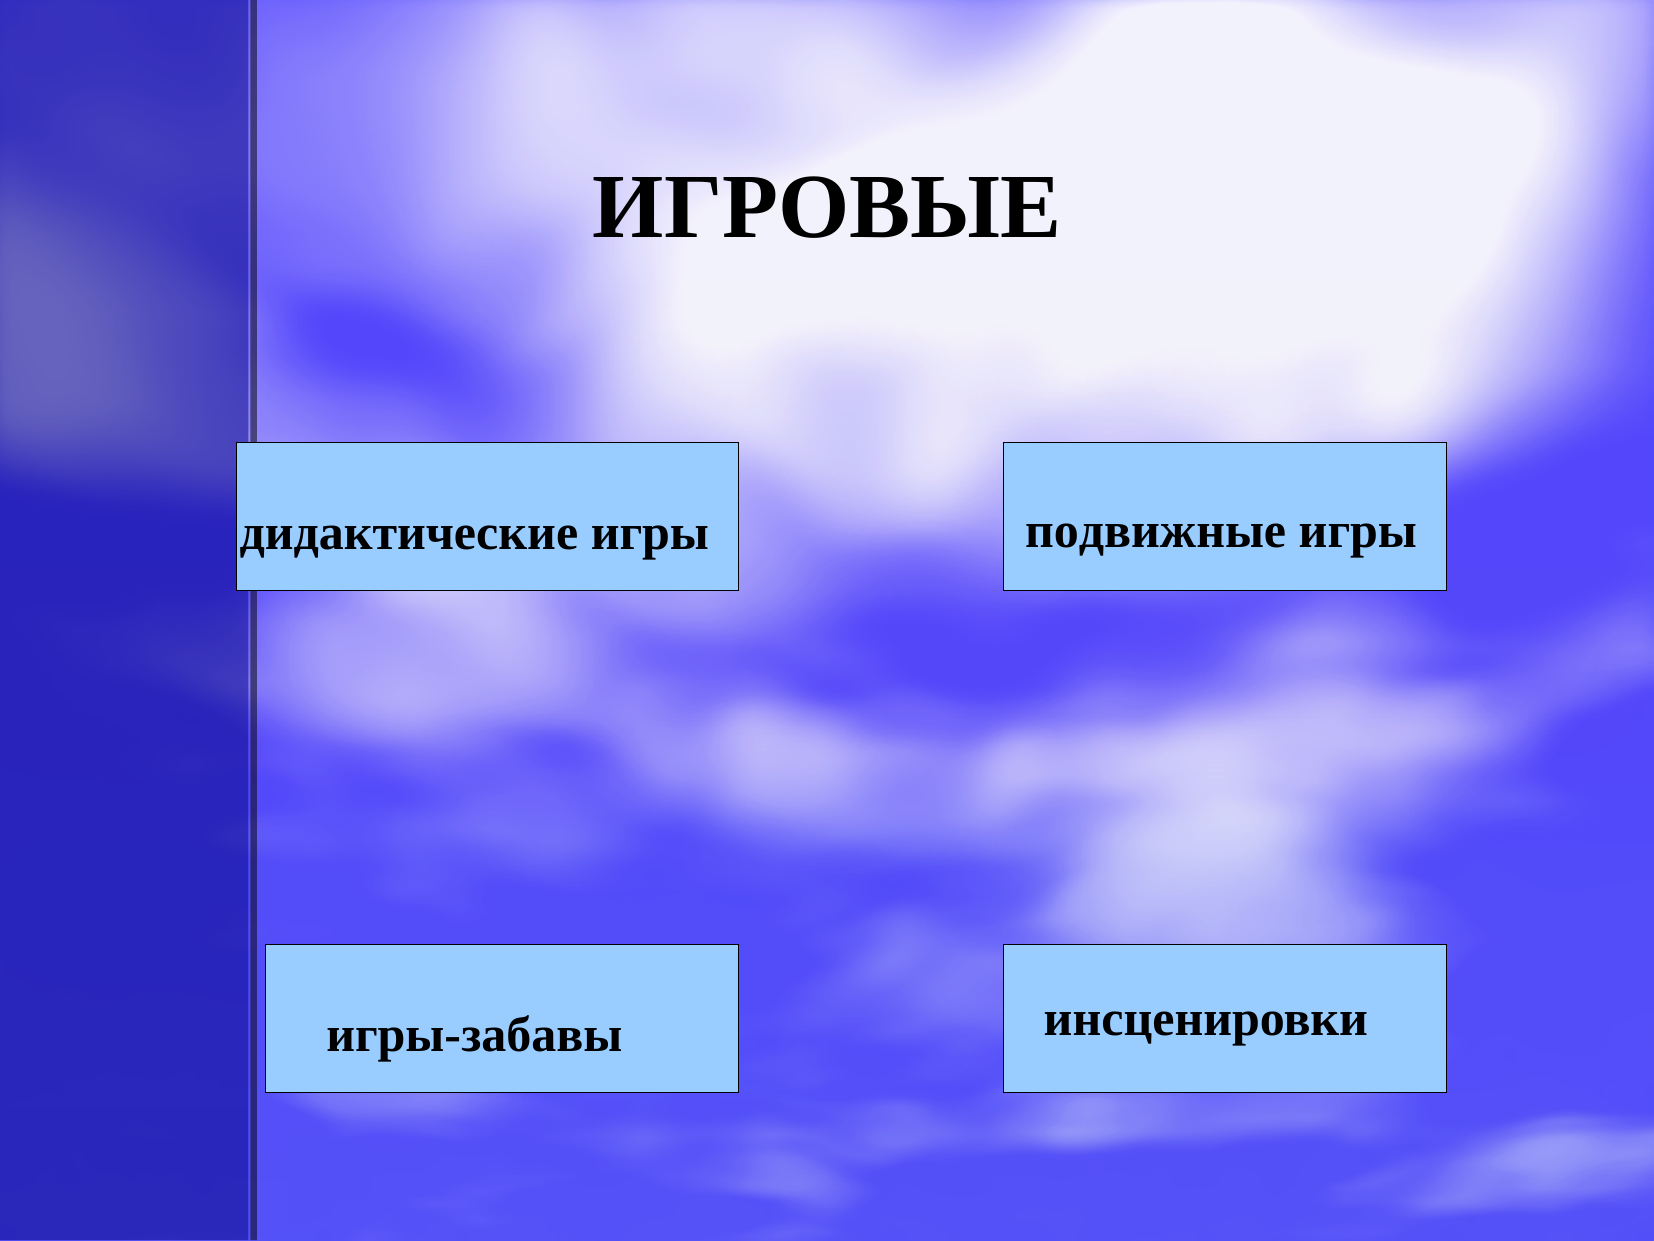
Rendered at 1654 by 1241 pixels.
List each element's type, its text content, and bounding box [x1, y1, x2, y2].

text_box [236, 442, 739, 591]
text_box [265, 944, 739, 1093]
title ИГРОВЫЕ [121, 102, 1534, 311]
text_box дидактические игры [236, 504, 713, 562]
text_box подвижные игры [1024, 501, 1418, 559]
text_box инсценировки [1003, 944, 1447, 1093]
text_box [1003, 442, 1447, 591]
text_box игры-забавы [324, 1006, 624, 1064]
